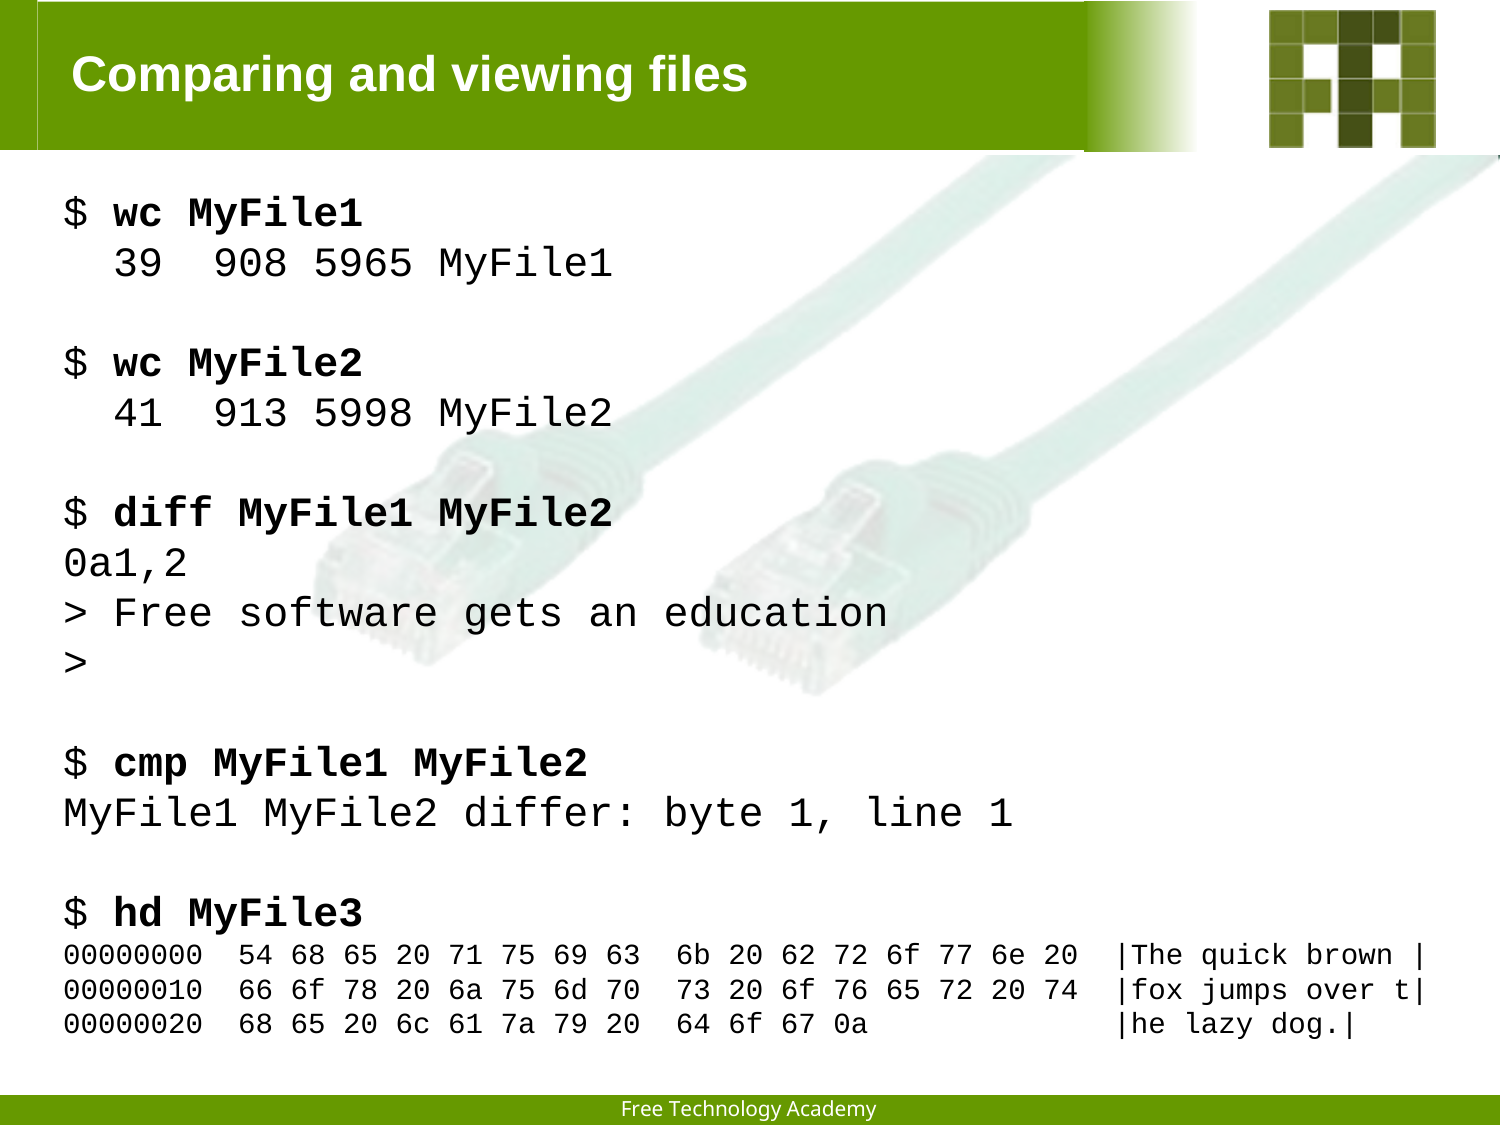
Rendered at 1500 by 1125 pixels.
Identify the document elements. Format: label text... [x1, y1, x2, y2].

picture [1269, 10, 1436, 148]
text_box $ wc MyFile1 39 908 5965 MyFile1 $ wc MyFile2 41 913 5998 MyFile2 $ diff MyFile1 MyFile2 0a1,2 > Free software gets an education > $ cmp MyFile1 MyFile2 MyFile1 MyFile2 differ: byte 1, line 1 $ hd MyFile3 00000000 54 68 65 20 71 75 69 63 6b 20 62 72 6f 77 6e 20 |The quick brown | 00000010 66 6f 78 20 6a 75 6d 70 73 20 6f 76 65 72 20 74 |fox jumps over t| 00000020 68 65 20 6c 61 7a 79 20 64 6f 67 0a |he lazy dog.| [48, 177, 1444, 1083]
title Comparing and viewing files [56, 1, 1107, 152]
